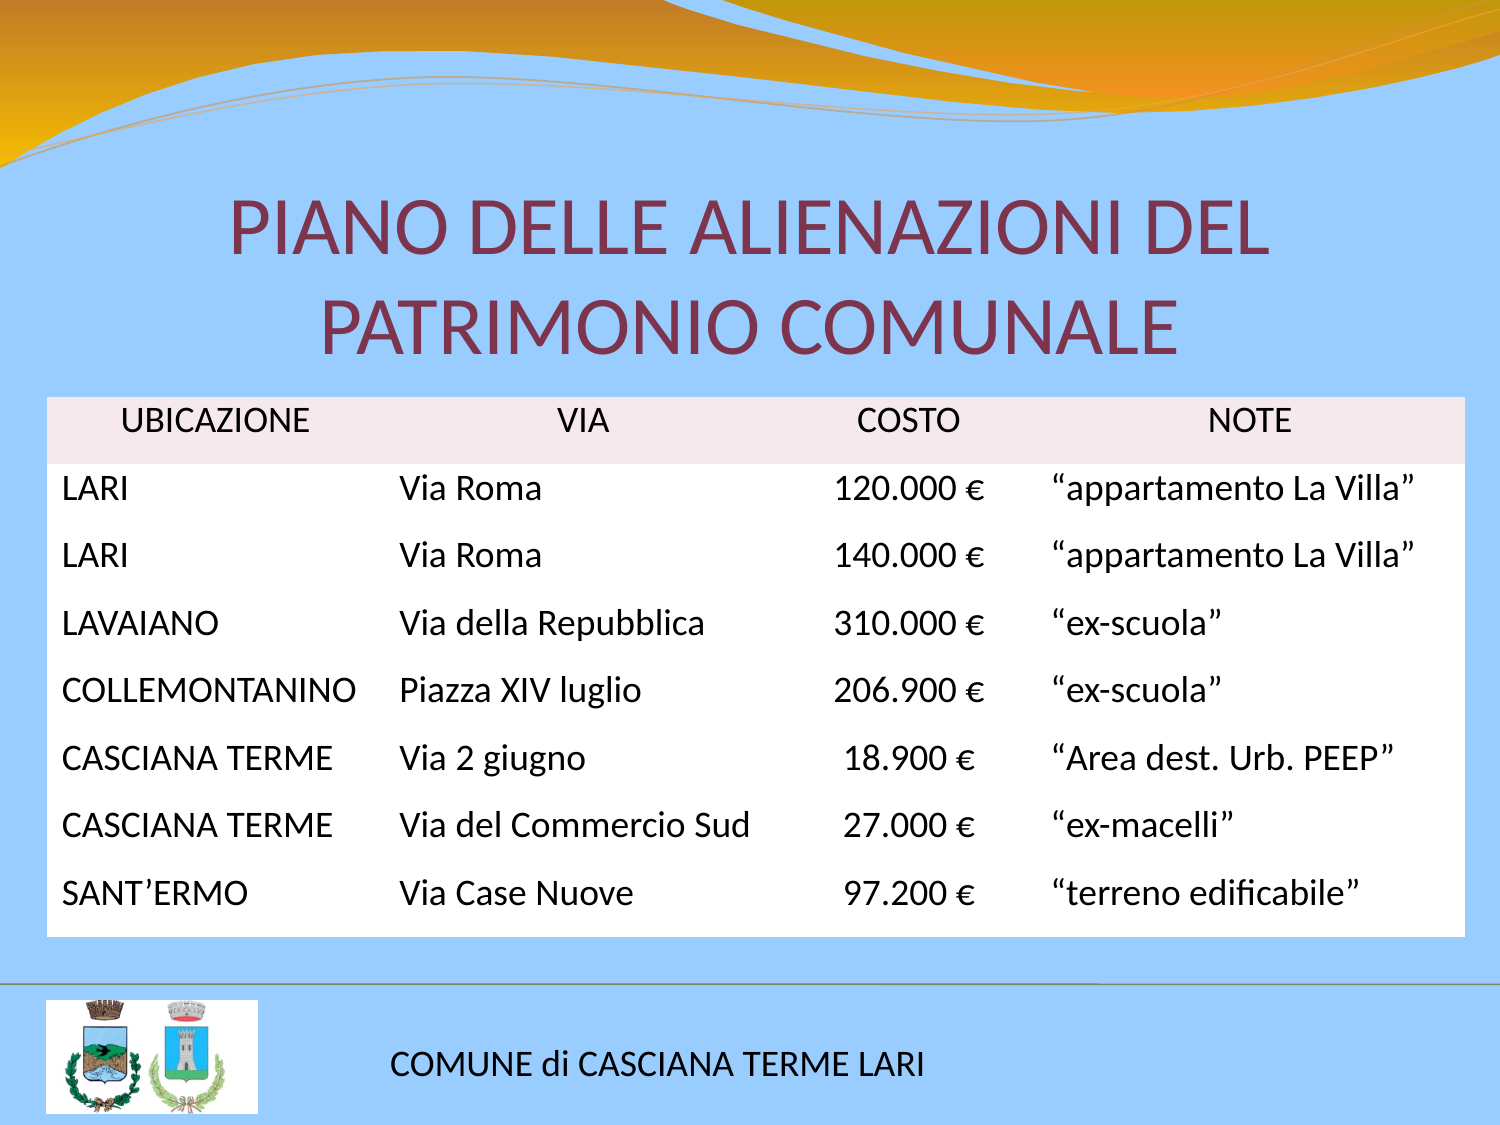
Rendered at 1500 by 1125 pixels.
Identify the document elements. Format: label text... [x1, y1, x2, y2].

table_cell “Area dest. Urb. PEEP” [1035, 735, 1465, 802]
table_cell 97.200 € [782, 870, 1035, 937]
table_header COSTO [782, 397, 1035, 464]
table_cell “terreno edificabile” [1035, 870, 1465, 937]
table_cell Via Roma [384, 532, 782, 599]
table_cell 140.000 € [782, 532, 1035, 599]
text_box COMUNE di CASCIANA TERME LARI [374, 1031, 1500, 1092]
table_cell CASCIANA TERME [47, 735, 384, 802]
table_cell “ex-macelli” [1035, 802, 1465, 870]
table_cell Via della Repubblica [384, 599, 782, 667]
table_header UBICAZIONE [47, 397, 384, 464]
table_cell 27.000 € [782, 802, 1035, 870]
table_cell Via Roma [384, 464, 782, 532]
table_cell “appartamento La Villa” [1035, 464, 1465, 532]
table_header VIA [384, 397, 782, 464]
table_cell Via del Commercio Sud [384, 802, 782, 870]
table_cell Piazza XIV luglio [384, 667, 782, 735]
title PIANO DELLE ALIENAZIONI DEL PATRIMONIO COMUNALE [75, 164, 1425, 352]
table_cell “ex-scuola” [1035, 599, 1465, 667]
table_cell Via Case Nuove [384, 870, 782, 937]
table_cell “ex-scuola” [1035, 667, 1465, 735]
table_cell 18.900 € [782, 735, 1035, 802]
table_cell 206.900 € [782, 667, 1035, 735]
table_cell 120.000 € [782, 464, 1035, 532]
table_cell Via 2 giugno [384, 735, 782, 802]
table_header NOTE [1035, 397, 1465, 464]
table_cell CASCIANA TERME [47, 802, 384, 870]
picture [46, 1000, 258, 1114]
table_cell 310.000 € [782, 599, 1035, 667]
table_cell LARI [47, 532, 384, 599]
table_cell COLLEMONTANINO [47, 667, 384, 735]
table_cell LARI [47, 464, 384, 532]
table_cell SANT’ERMO [47, 870, 384, 937]
table_cell “appartamento La Villa” [1035, 532, 1465, 599]
table_cell LAVAIANO [47, 599, 384, 667]
